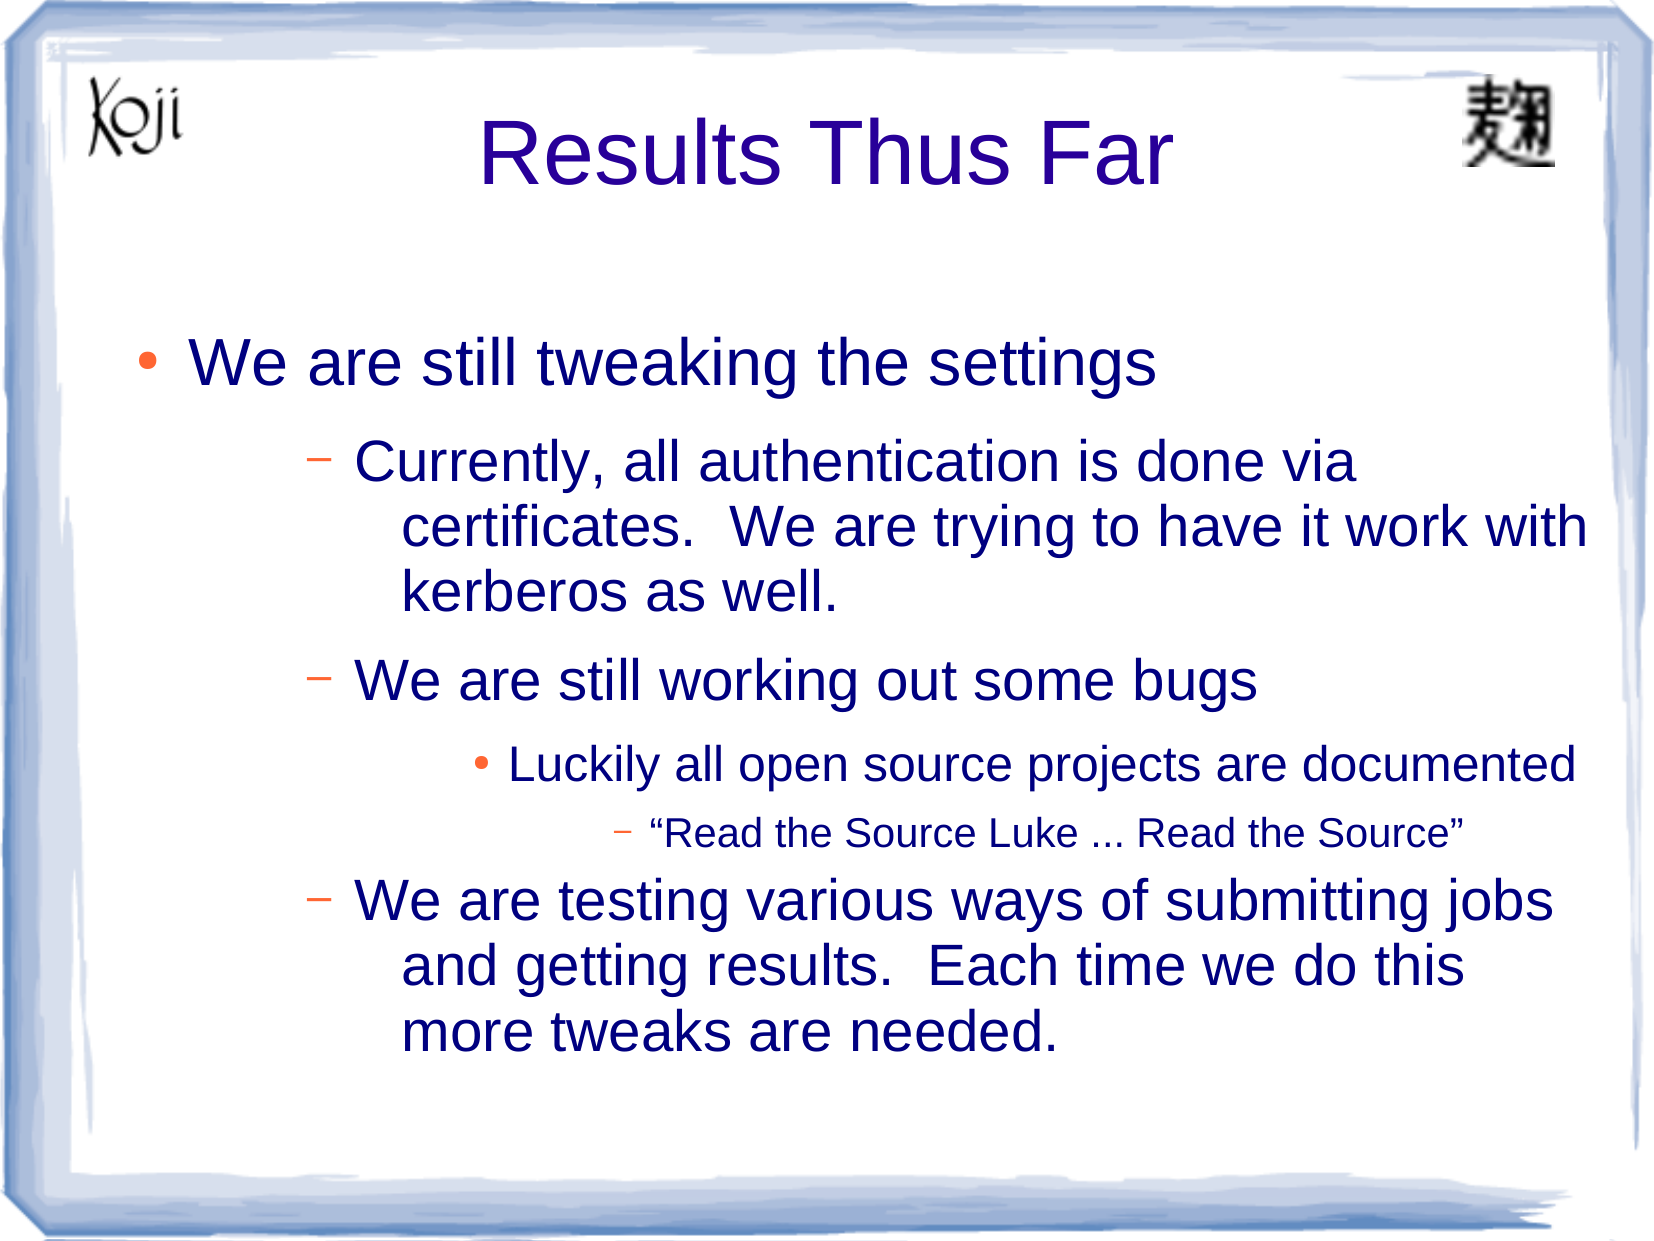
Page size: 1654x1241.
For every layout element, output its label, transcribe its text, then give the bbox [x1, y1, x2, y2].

picture [0, 0, 1654, 1241]
list We are still tweaking the settings Currently, all authentication is done via certificates. We are trying to have it work with kerberos as well. We are still working out some bugs Luckily all open source projects are documented “Read the Source Luke ... Read the Source” We are testing various ways of submitting jobs and getting results. Each time we do this more tweaks are needed. [118, 324, 1613, 1064]
title Results Thus Far [82, 49, 1571, 257]
